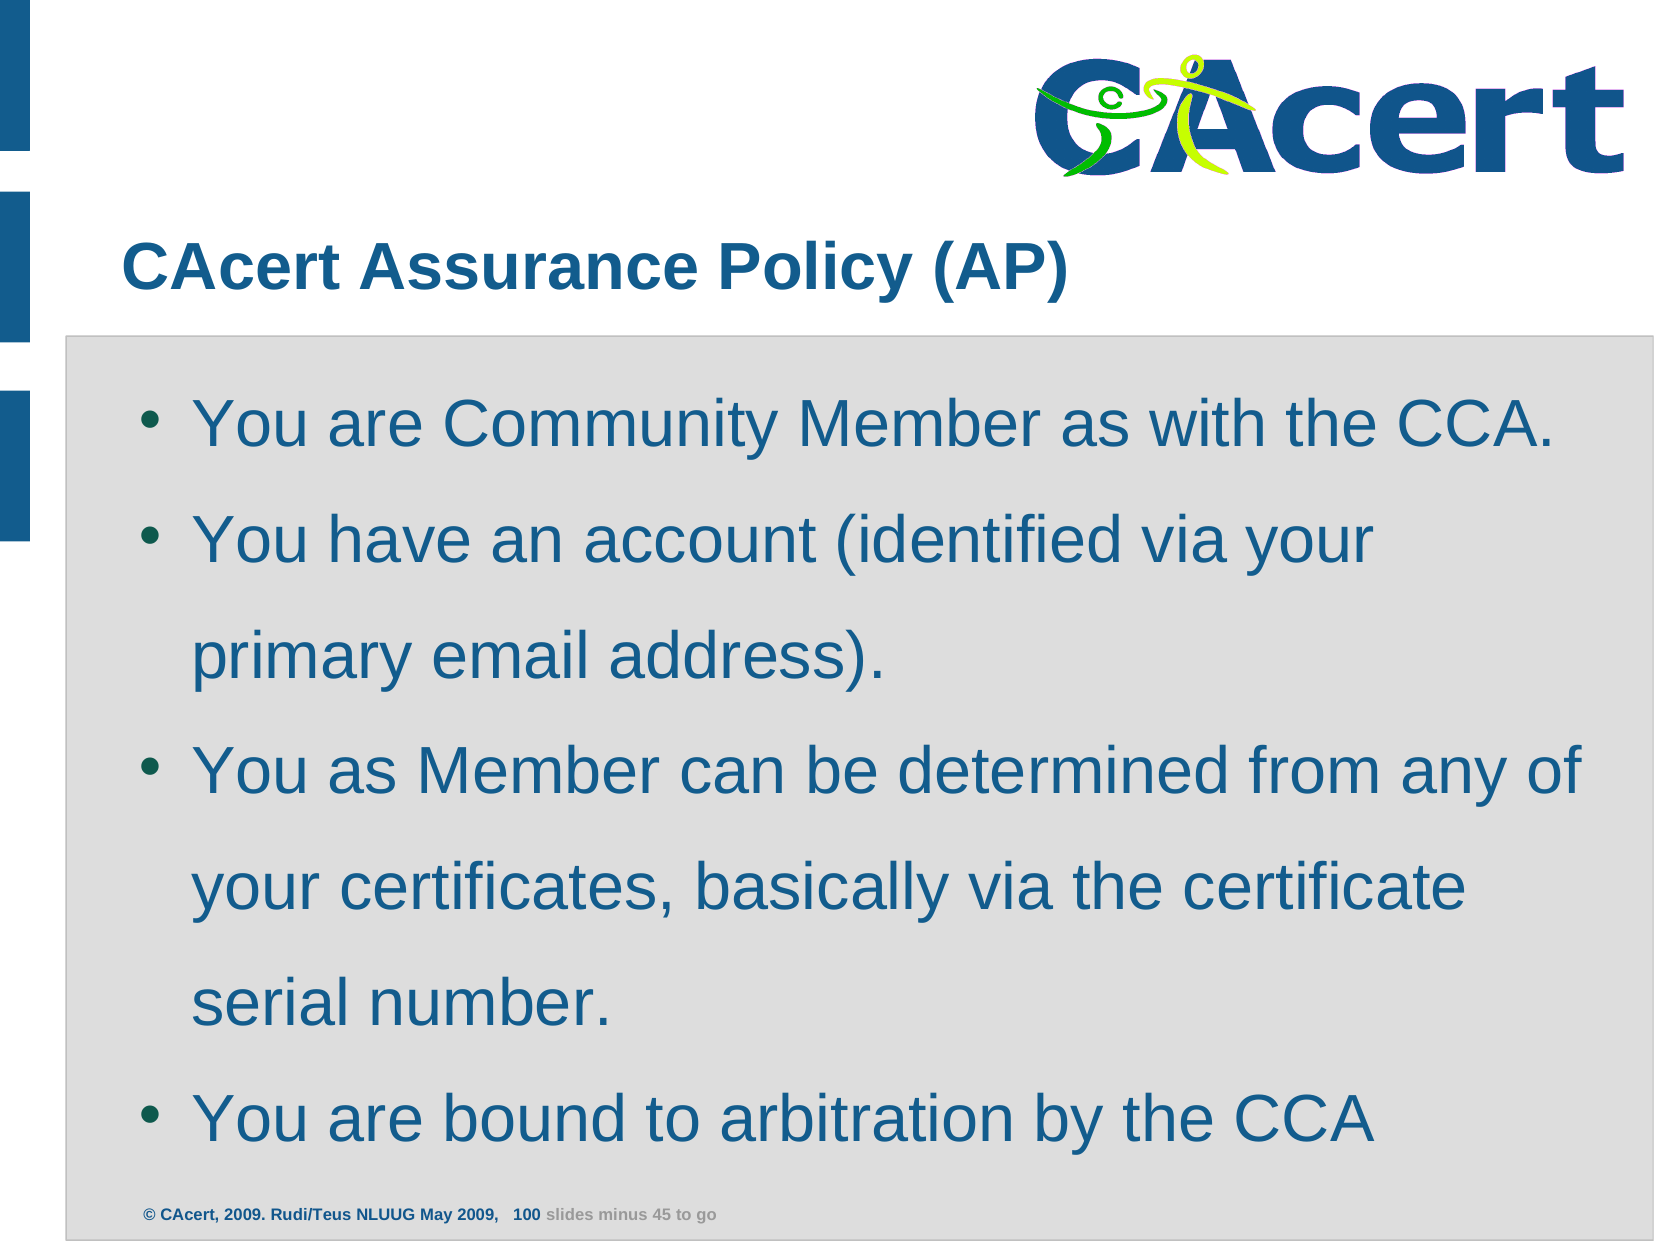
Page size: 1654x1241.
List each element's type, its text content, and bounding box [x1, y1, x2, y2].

list You are Community Member as with the CCA. You have an account (identified via your primary email address). You as Member can be determined from any of your certificates, basically via the certificate serial number. You are bound to arbitration by the CCA [121, 344, 1594, 1238]
title CAcert Assurance Policy (AP) [121, 177, 1533, 315]
picture [1033, 53, 1625, 178]
